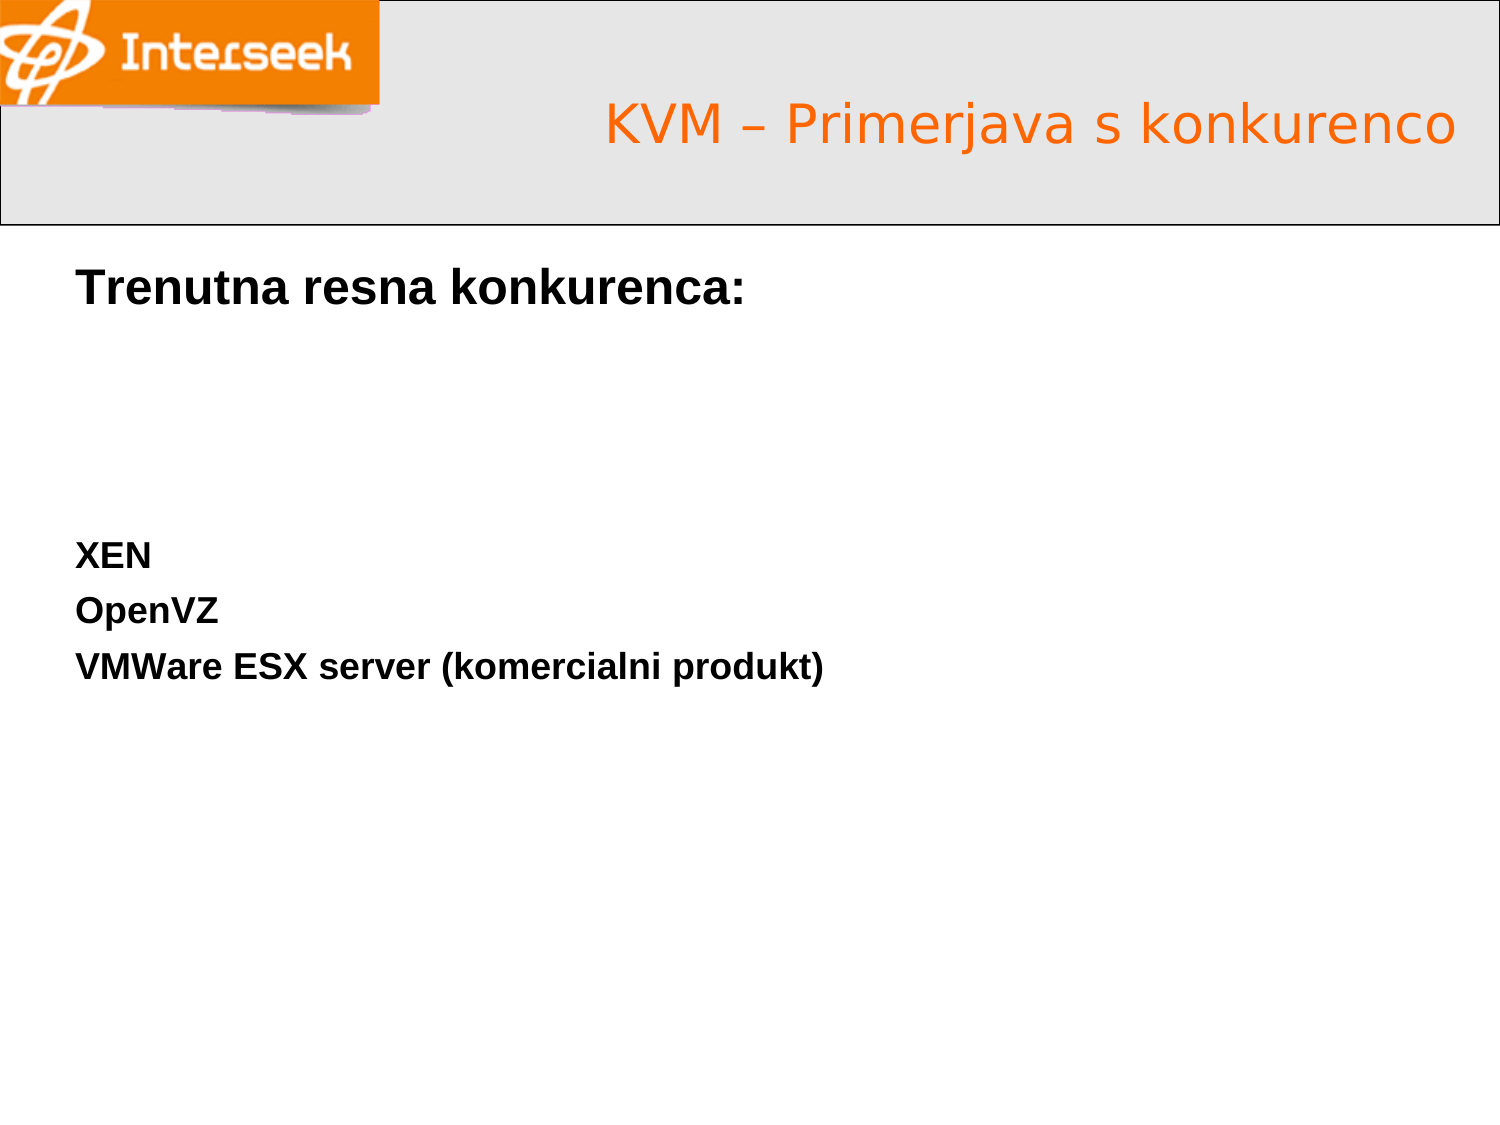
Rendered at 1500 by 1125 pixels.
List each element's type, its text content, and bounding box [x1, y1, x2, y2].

text_box [0, 0, 1500, 225]
title KVM – Primerjava s konkurenco [430, 31, 1459, 220]
picture [0, 0, 410, 120]
list Trenutna resna konkurenca: XEN OpenVZ VMWare ESX server (komercialni produkt) [75, 263, 1425, 1006]
